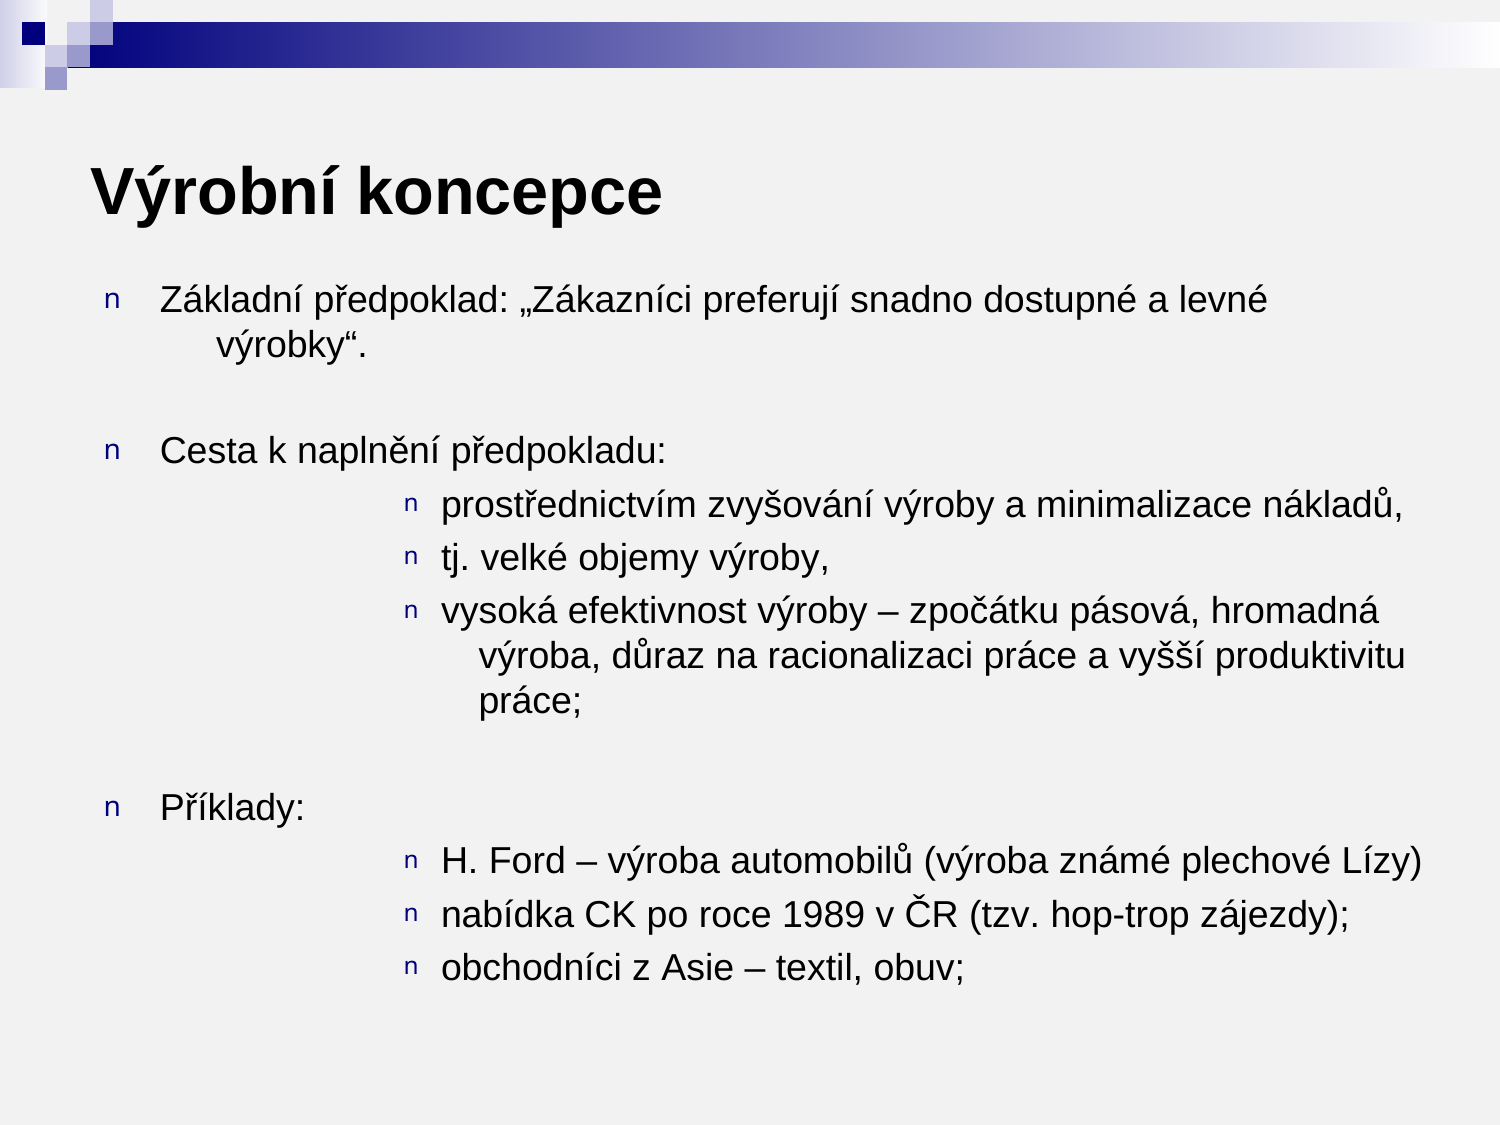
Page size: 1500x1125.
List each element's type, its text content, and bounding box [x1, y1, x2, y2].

list Základní předpoklad: „Zákazníci preferují snadno dostupné a levné výrobky“. Cesta k naplnění předpokladu: prostřednictvím zvyšování výroby a minimalizace nákladů, tj. velké objemy výroby, vysoká efektivnost výroby – zpočátku pásová, hromadná výroba, důraz na racionalizaci práce a vyšší produktivitu práce; Příklady: H. Ford – výroba automobilů (výroba známé plechové Lízy) nabídka CK po roce 1989 v ČR (tzv. hop-trop zájezdy); obchodníci z Asie – textil, obuv; [88, 267, 1439, 1035]
title Výrobní koncepce [75, 75, 1426, 300]
